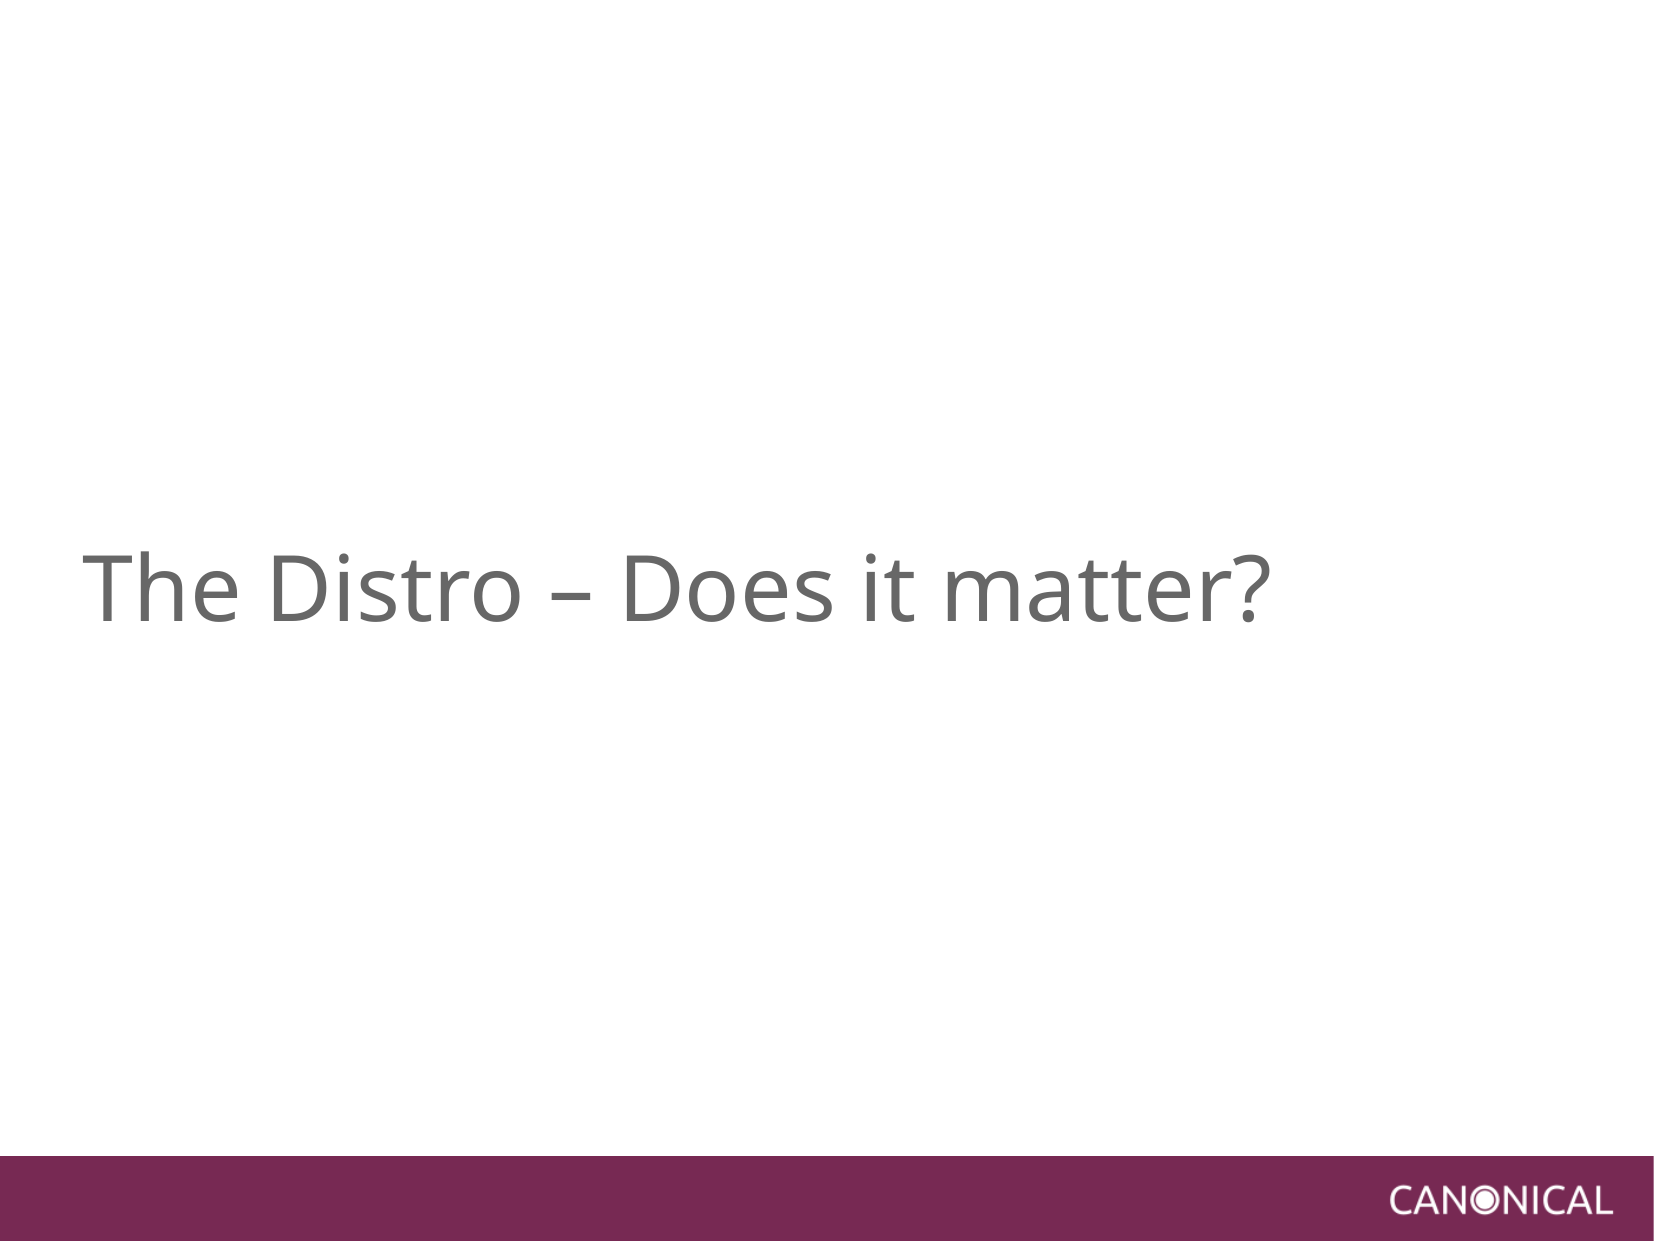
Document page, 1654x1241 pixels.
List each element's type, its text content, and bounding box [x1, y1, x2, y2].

subtitle The Distro – Does it matter? [82, 56, 1571, 1113]
picture [0, 1156, 1654, 1241]
